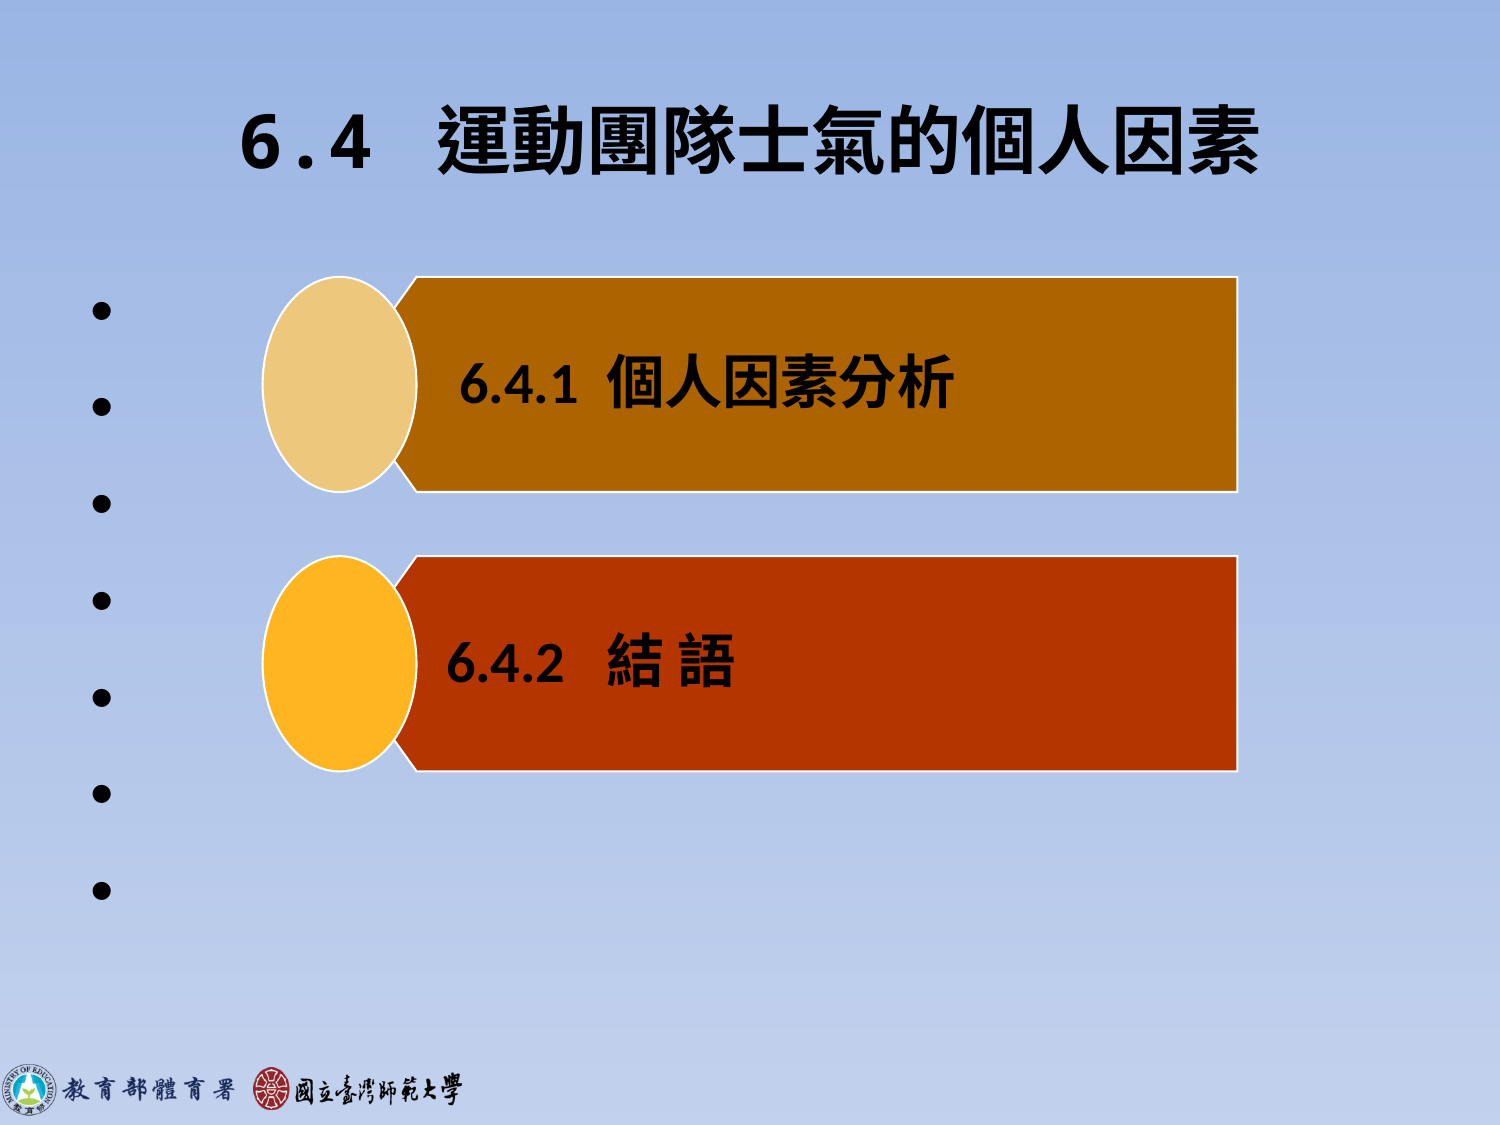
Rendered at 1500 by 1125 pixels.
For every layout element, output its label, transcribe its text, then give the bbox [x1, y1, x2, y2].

text_box 6.4.1 個人因素分析 [394, 276, 1238, 492]
text_box [262, 556, 417, 772]
title 6.4 運動團隊士氣的個人因素 [75, 45, 1426, 233]
text_box [262, 276, 417, 493]
list [75, 262, 1426, 1005]
text_box 6.4.2 結 語 [394, 556, 1238, 772]
